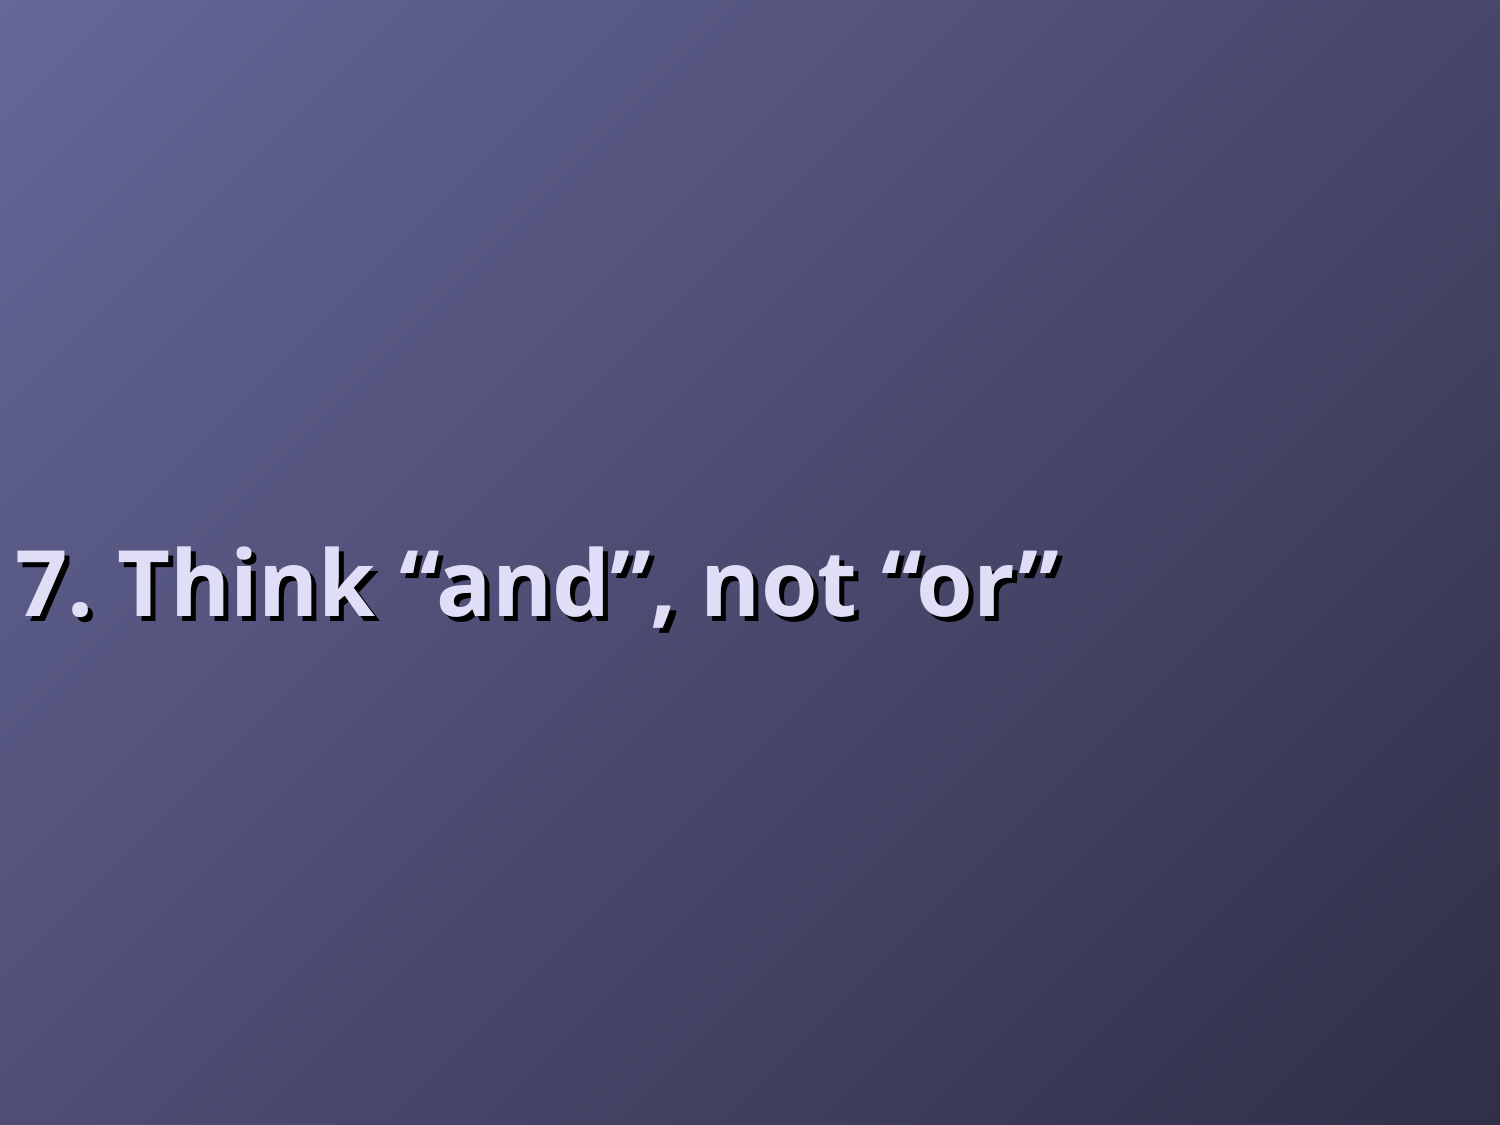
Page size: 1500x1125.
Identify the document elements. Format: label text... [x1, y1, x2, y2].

title 7. Think “and”, not “or” [0, 487, 1500, 676]
